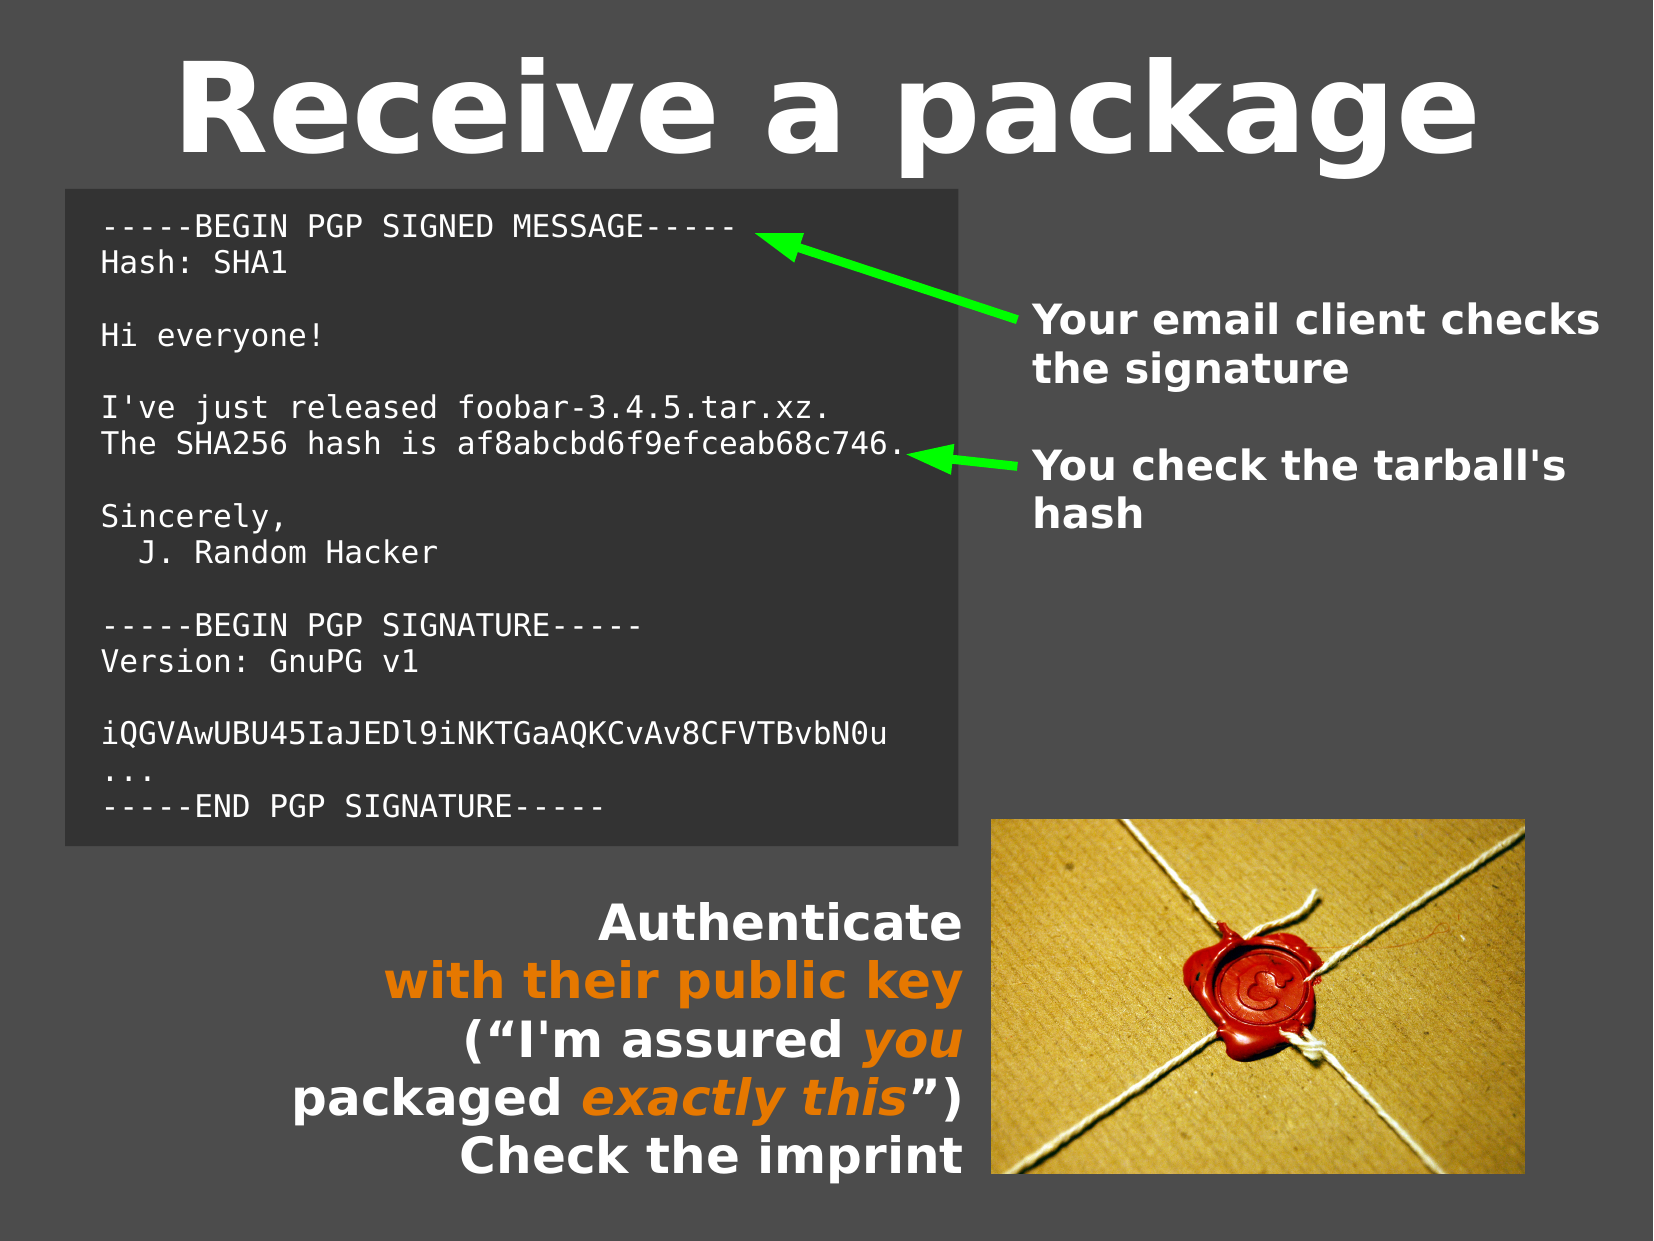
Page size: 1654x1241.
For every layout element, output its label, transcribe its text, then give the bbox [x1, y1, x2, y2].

text_box Authenticate with their public key (“I'm assured you packaged exactly this”) Check the imprint [241, 886, 980, 1193]
text_box [65, 188, 959, 847]
picture [991, 819, 1525, 1174]
text_box Receive a package [39, 28, 1615, 189]
text_box -----BEGIN PGP SIGNED MESSAGE----- Hash: SHA1 Hi everyone! I've just released foobar-3.4.5.tar.xz. The SHA256 hash is af8abcbd6f9efceab68c746. Sincerely, J. Random Hacker -----BEGIN PGP SIGNATURE----- Version: GnuPG v1 iQGVAwUBU45IaJEDl9iNKTGaAQKCvAv8CFVTBvbN0u ... -----END PGP SIGNATURE----- [85, 200, 959, 833]
text_box Your email client checks the signature You check the tarball's hash [1017, 288, 1616, 546]
